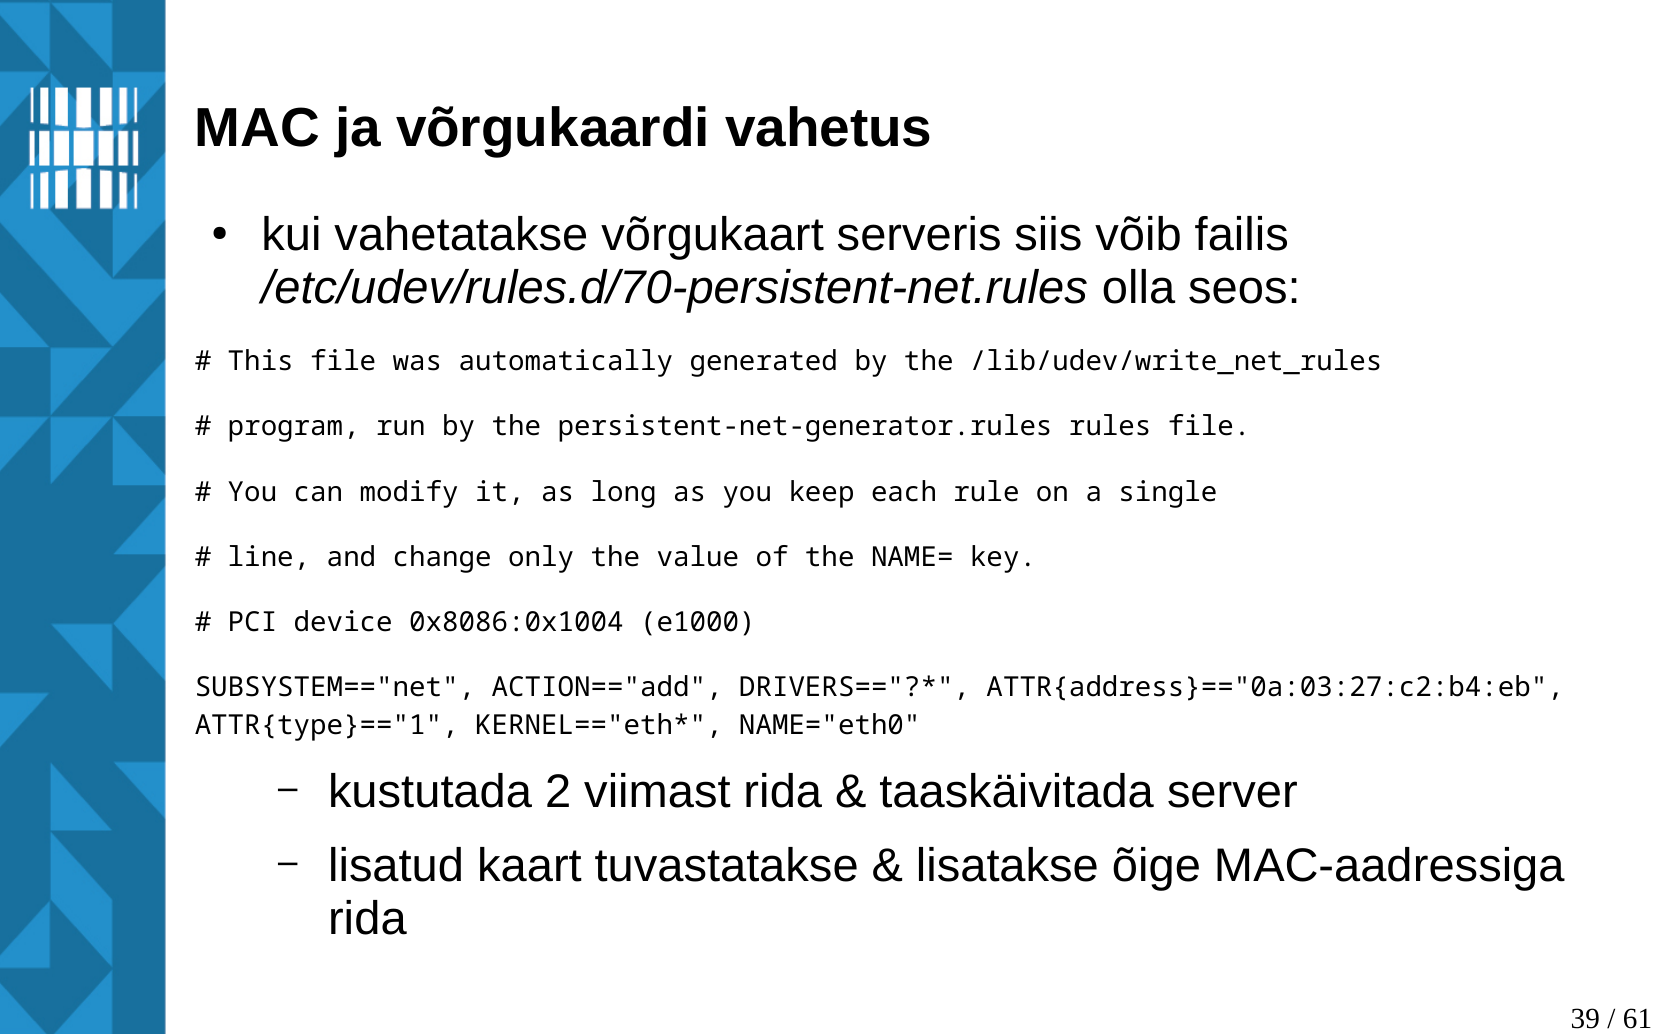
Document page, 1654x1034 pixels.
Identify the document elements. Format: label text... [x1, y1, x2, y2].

title MAC ja võrgukaardi vahetus [194, 41, 1575, 208]
list kui vahetatakse võrgukaart serveris siis võib failis /etc/udev/rules.d/70-persistent-net.rules olla seos: # This file was automatically generated by the /lib/udev/write_net_rules # program, run by the persistent-net-generator.rules rules file. # You can modify it, as long as you keep each rule on a single # line, and change only the value of the NAME= key. # PCI device 0x8086:0x1004 (e1000) SUBSYSTEM=="net", ACTION=="add", DRIVERS=="?*", ATTR{address}=="0a:03:27:c2:b4:eb", ATTR{type}=="1", KERNEL=="eth*", NAME="eth0" kustutada 2 viimast rida & taaskäivitada server lisatud kaart tuvastatakse & lisatakse õige MAC-aadressiga rida [194, 208, 1625, 951]
